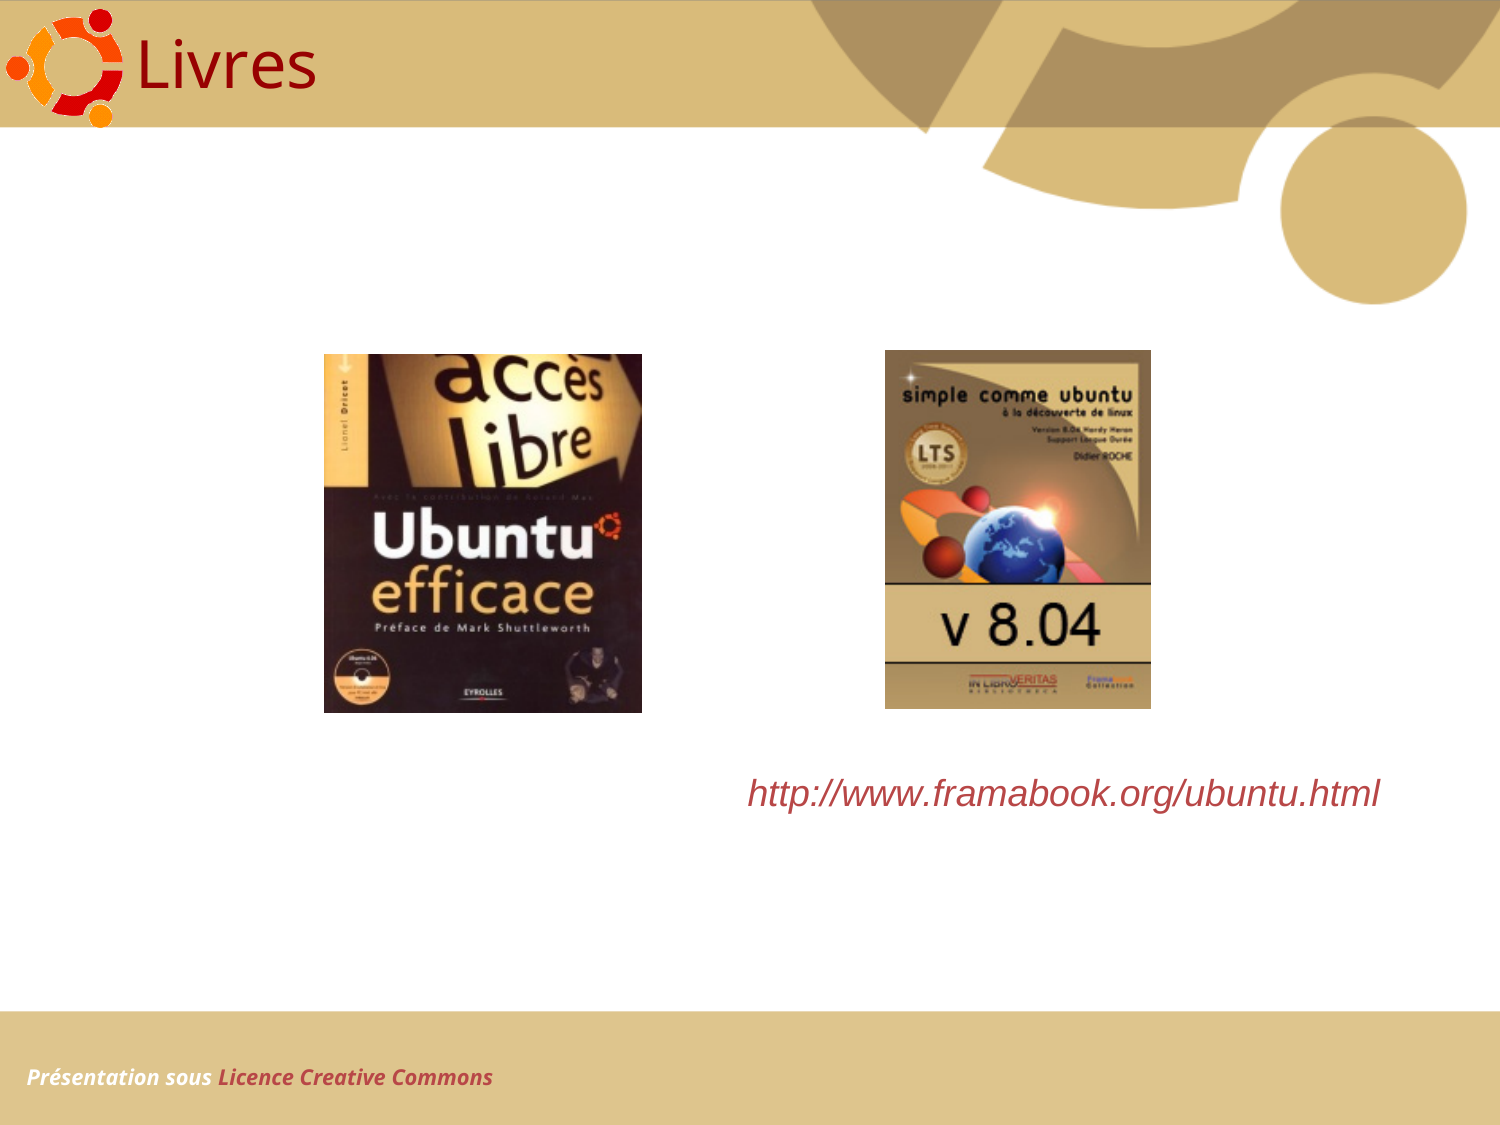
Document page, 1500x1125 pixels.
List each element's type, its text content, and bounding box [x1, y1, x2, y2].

text_box http://www.framabook.org/ubuntu.html [732, 767, 1396, 825]
picture [0, 0, 1500, 713]
title Livres [135, 0, 1417, 152]
